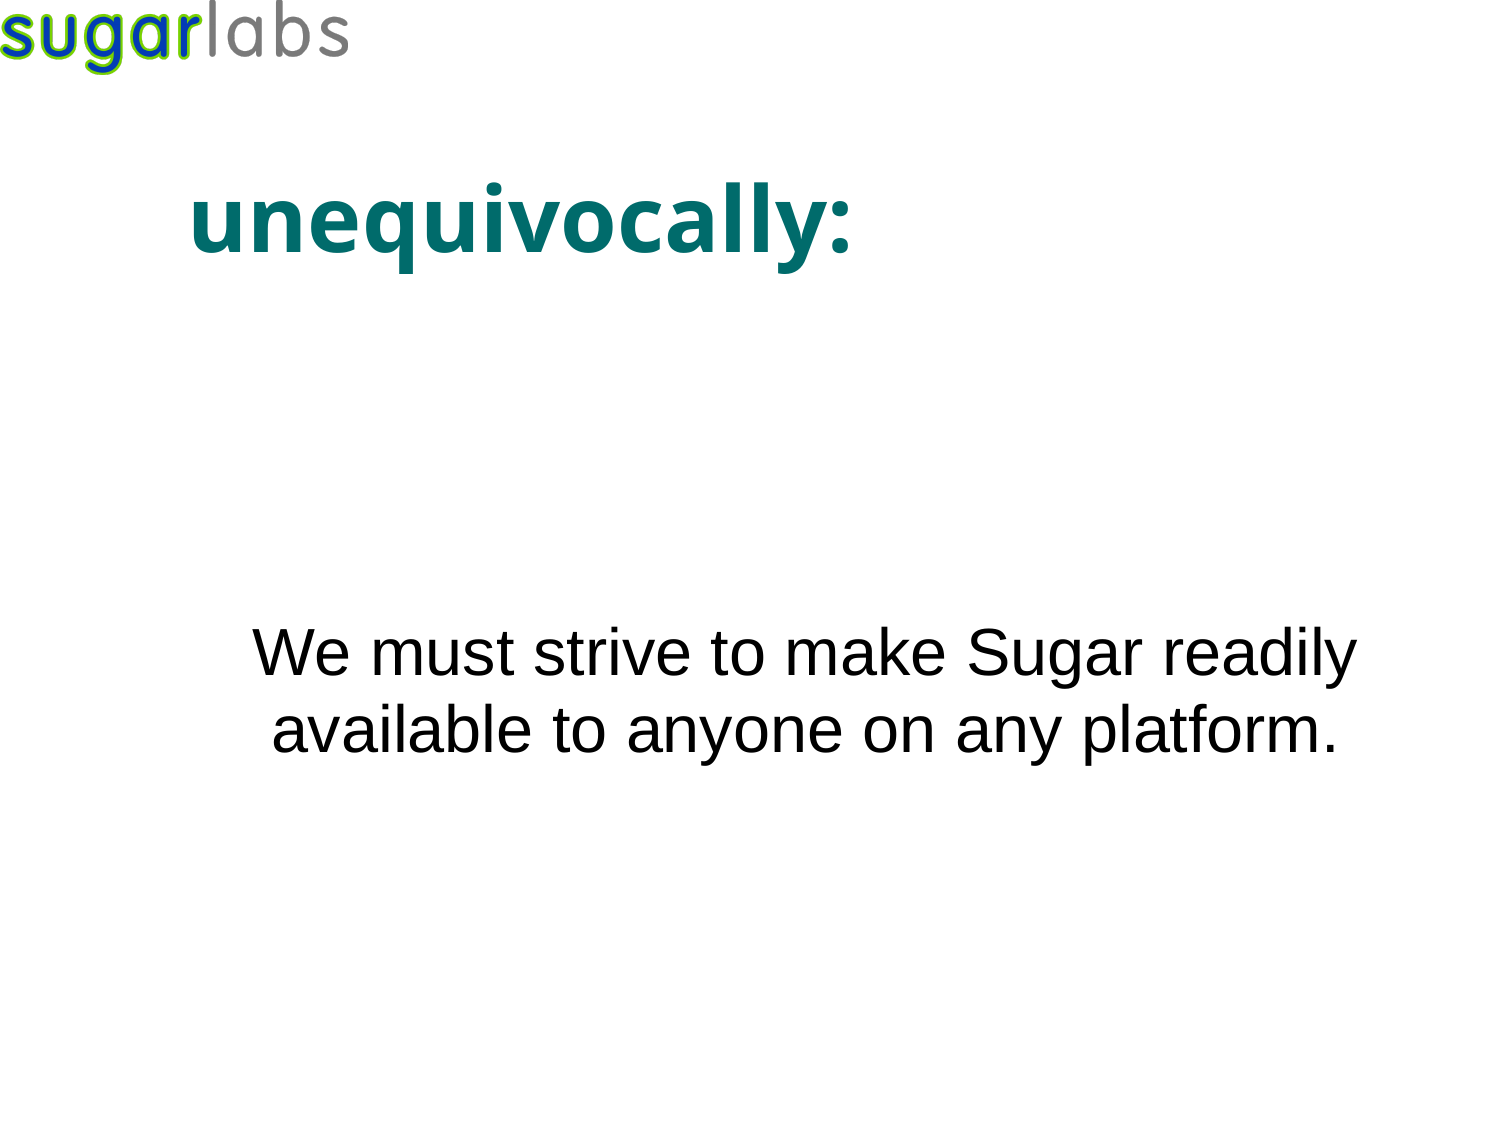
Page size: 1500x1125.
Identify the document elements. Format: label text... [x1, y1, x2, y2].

picture [0, 0, 348, 75]
subtitle We must strive to make Sugar readily available to anyone on any platform. [187, 344, 1425, 1035]
title unequivocally: [187, 82, 1500, 331]
